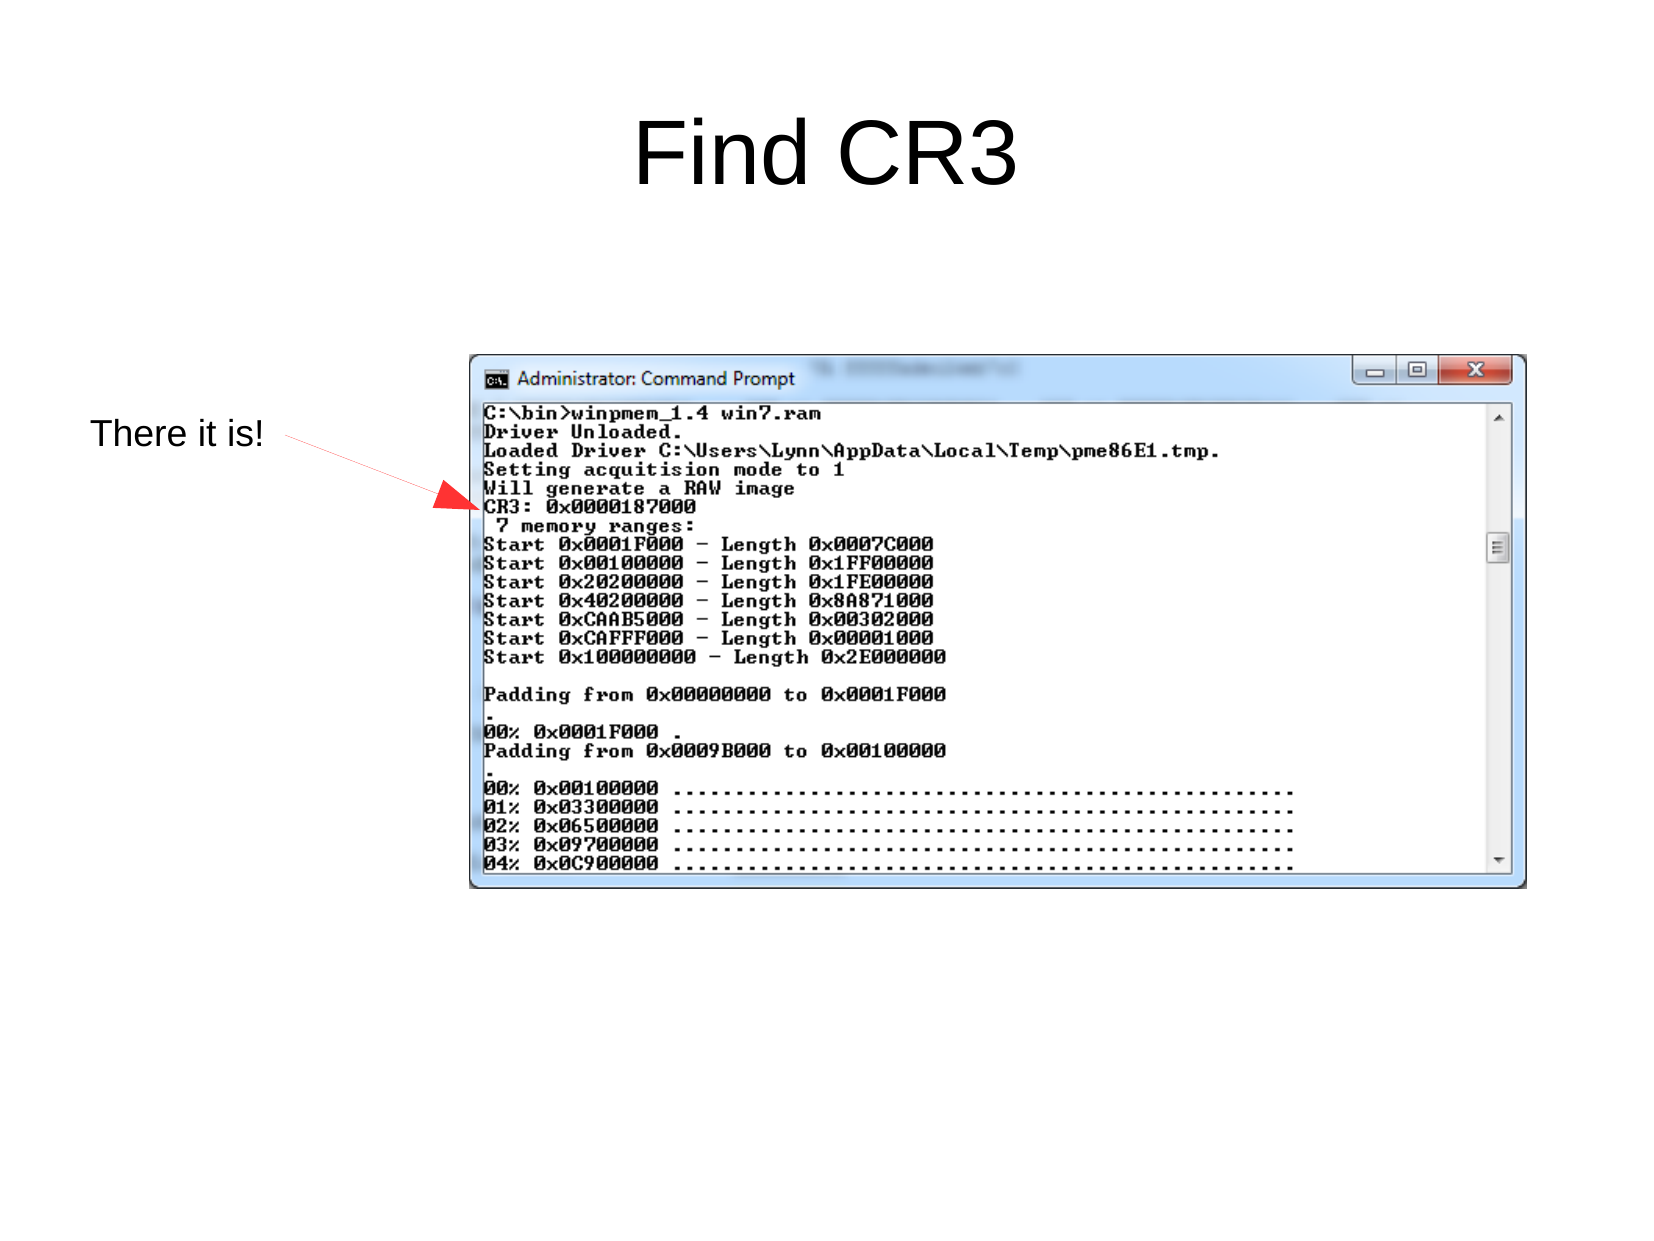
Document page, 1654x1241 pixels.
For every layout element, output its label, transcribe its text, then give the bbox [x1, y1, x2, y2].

title Find CR3 [82, 49, 1571, 257]
picture [469, 354, 1527, 889]
text_box There it is! [75, 405, 316, 462]
